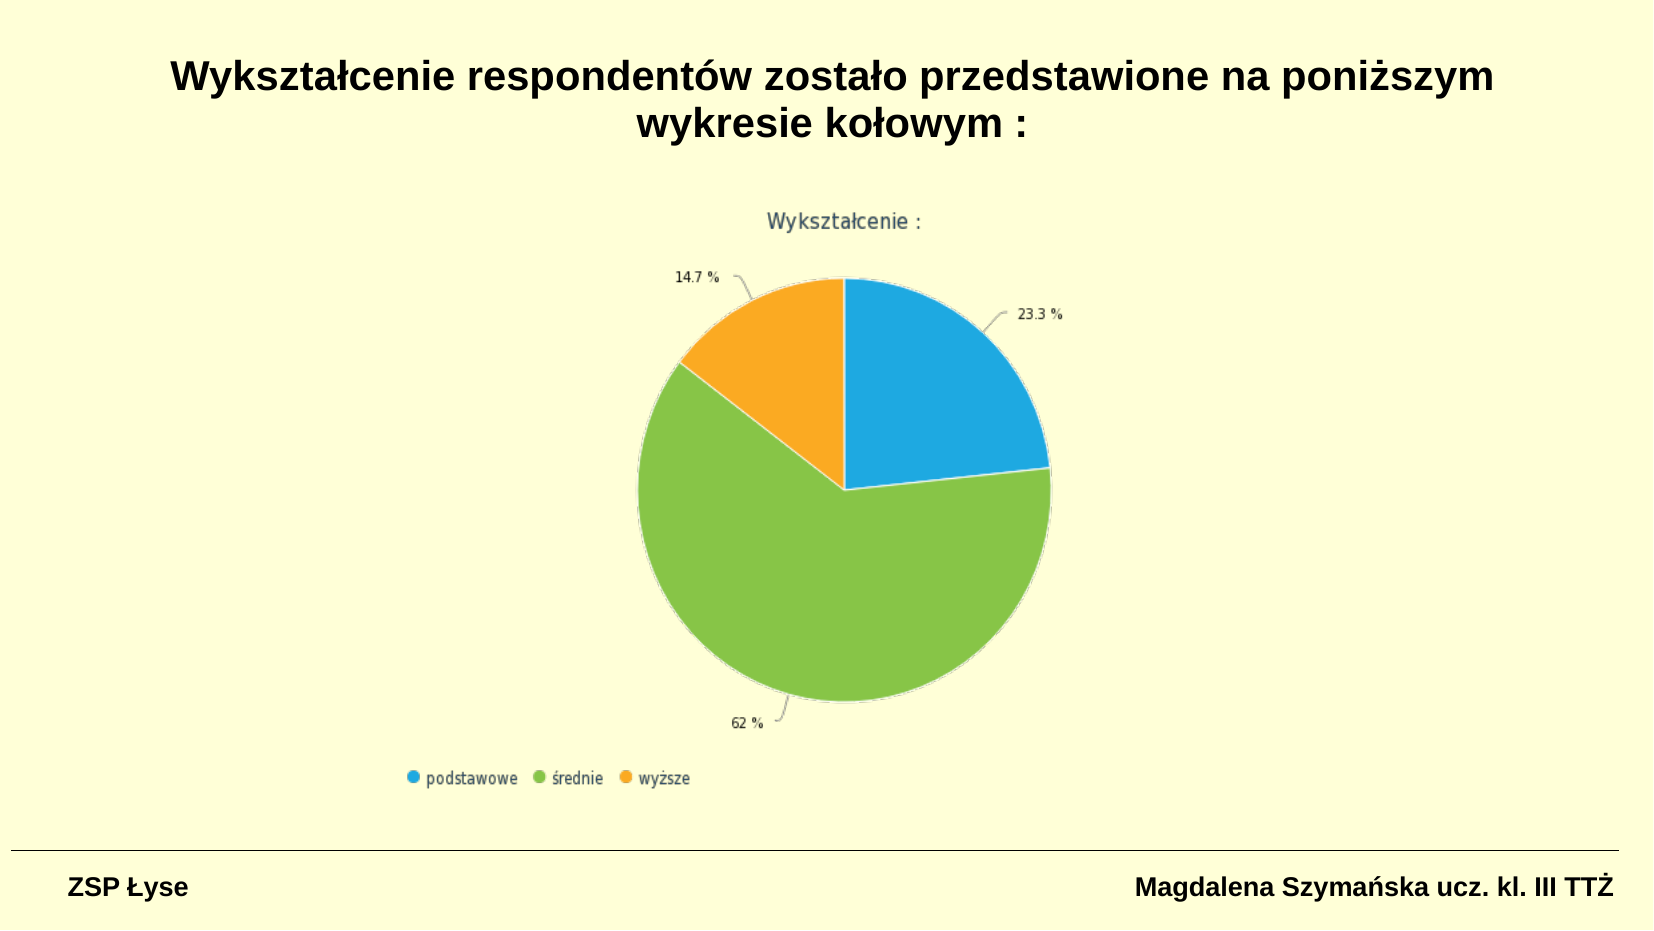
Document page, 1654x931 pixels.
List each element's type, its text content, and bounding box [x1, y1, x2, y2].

text_box ZSP Łyse Magdalena Szymańska ucz. kl. III TTŻ [53, 864, 1630, 922]
text_box Wykształcenie respondentów zostało przedstawione na poniższym wykresie kołowym : [94, 45, 1571, 154]
picture [377, 188, 1312, 821]
